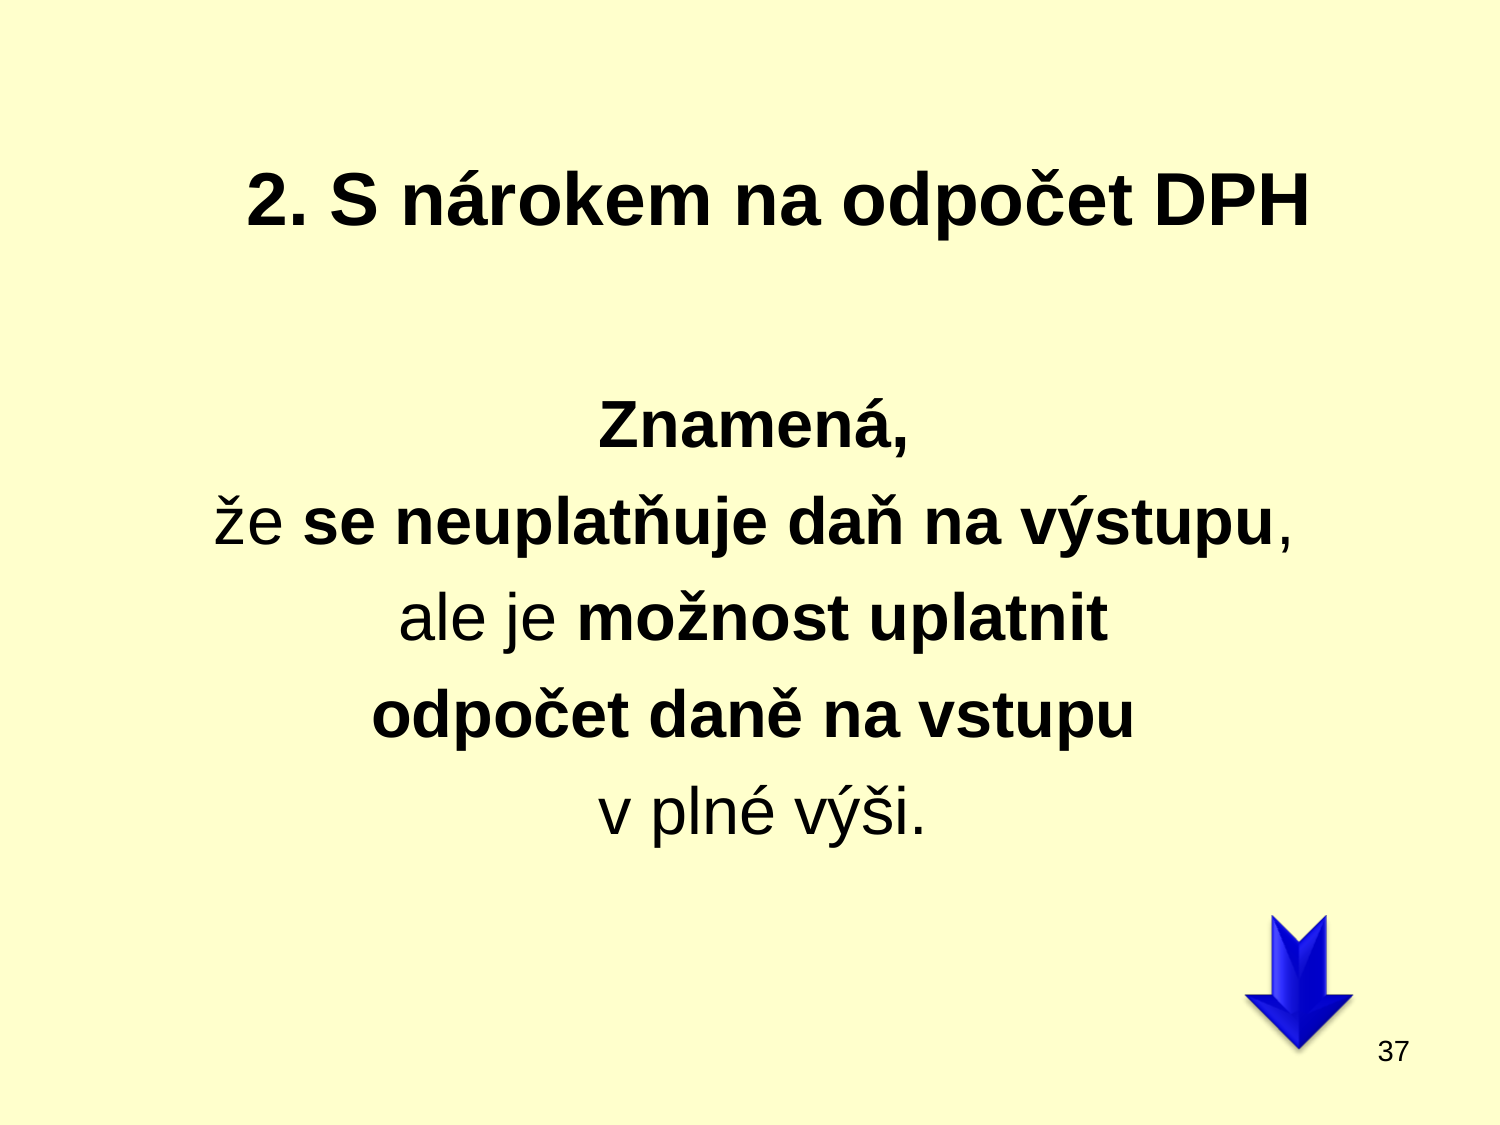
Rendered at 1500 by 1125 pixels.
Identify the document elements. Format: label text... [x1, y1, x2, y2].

title 2. S nárokem na odpočet DPH [76, 53, 1427, 339]
list Znamená, že se neuplatňuje daň na výstupu, ale je možnost uplatnit odpočet daně na vstupu v plné výši. [88, 373, 1439, 953]
text_box <číslo> [1074, 1024, 1426, 1103]
picture [1235, 910, 1363, 1063]
